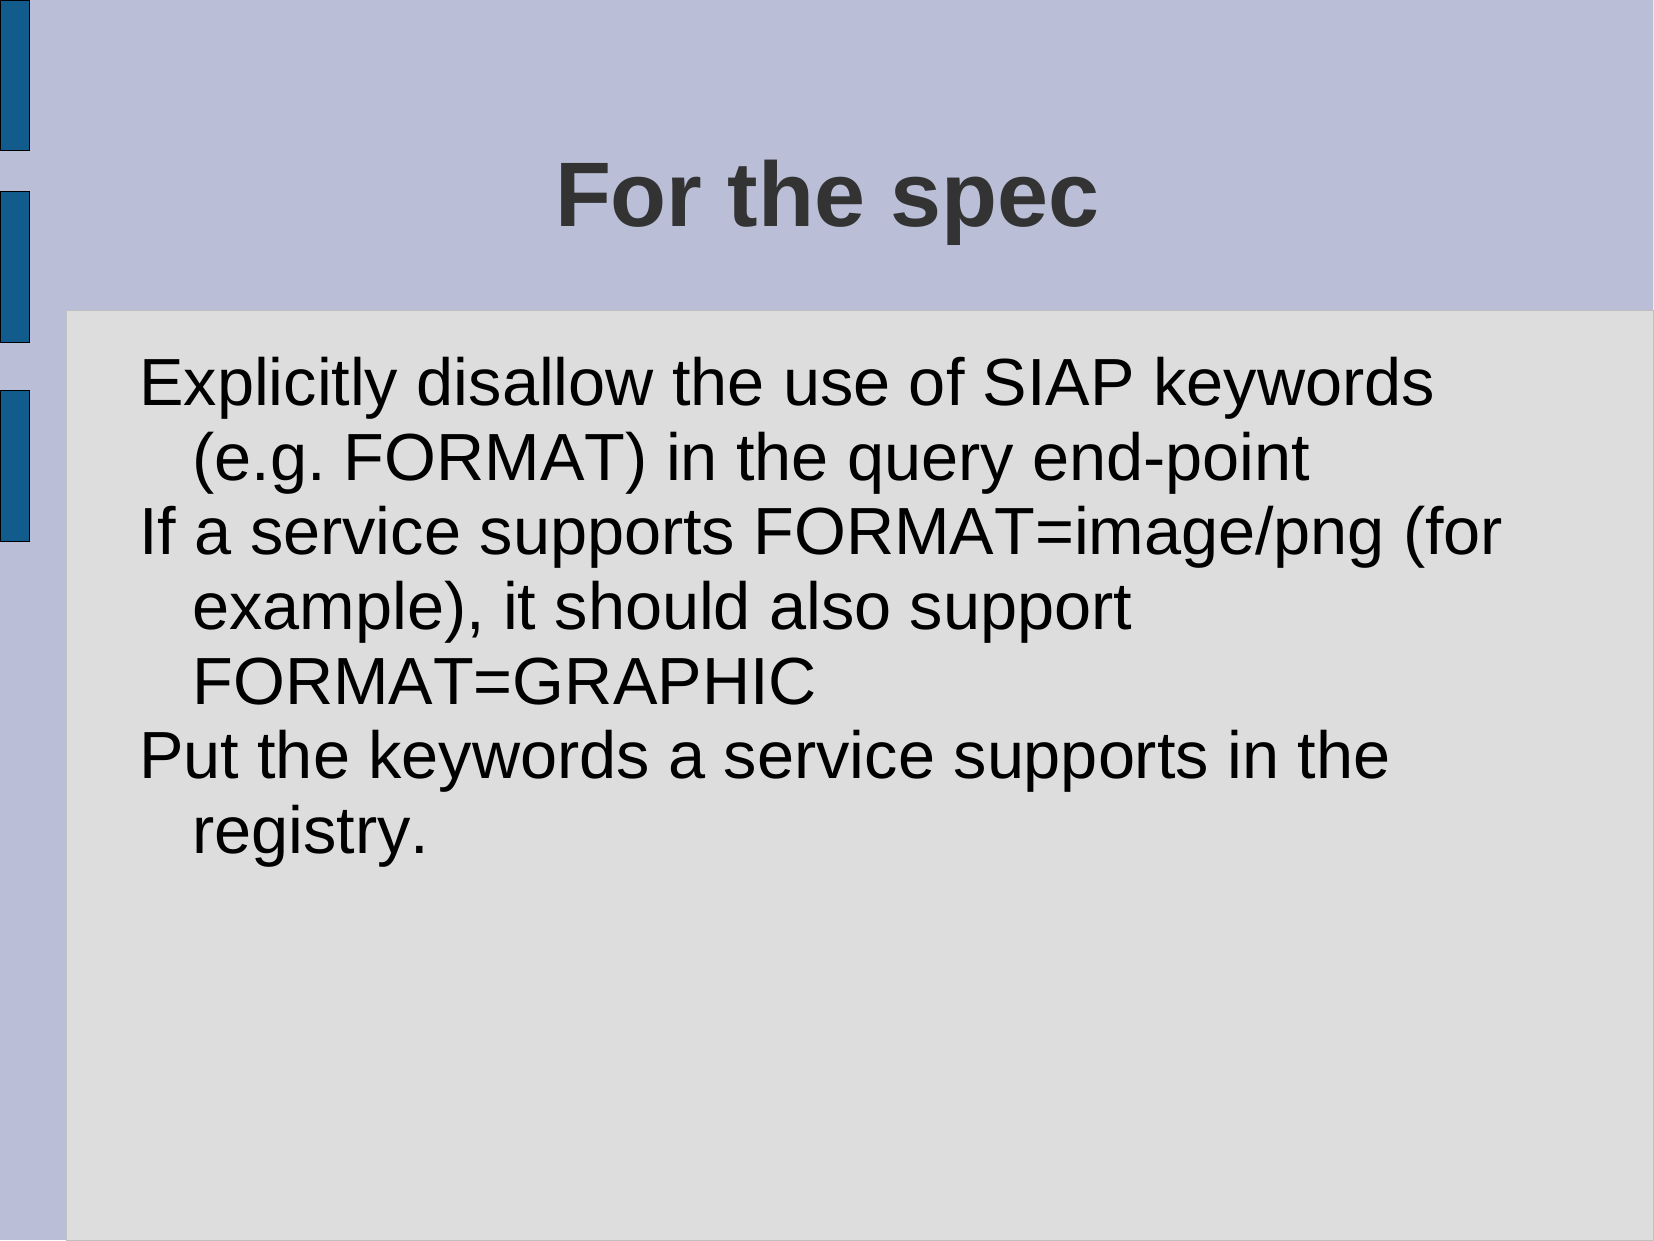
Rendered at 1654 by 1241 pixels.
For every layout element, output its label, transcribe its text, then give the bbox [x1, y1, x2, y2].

title For the spec [121, 91, 1534, 299]
list Explicitly disallow the use of SIAP keywords (e.g. FORMAT) in the query end-point If a service supports FORMAT=image/png (for example), it should also support FORMAT=GRAPHIC Put the keywords a service supports in the registry. [121, 344, 1534, 1127]
